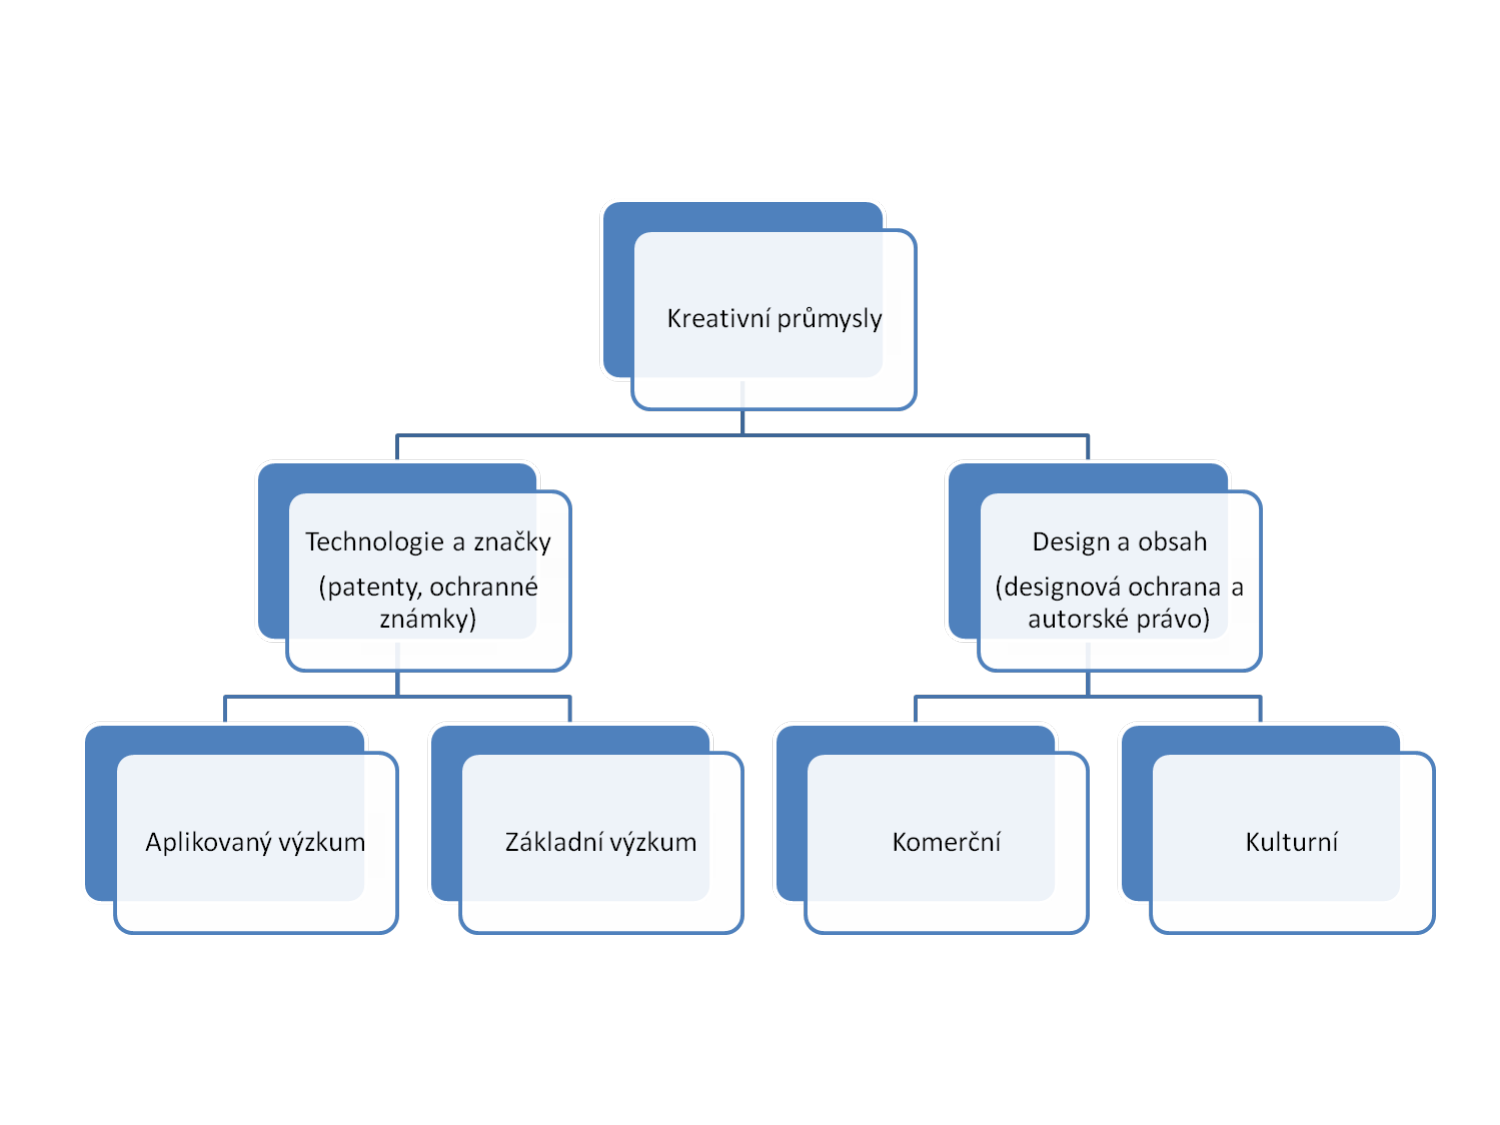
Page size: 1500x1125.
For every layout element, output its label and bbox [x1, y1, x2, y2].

picture [80, 194, 1437, 939]
